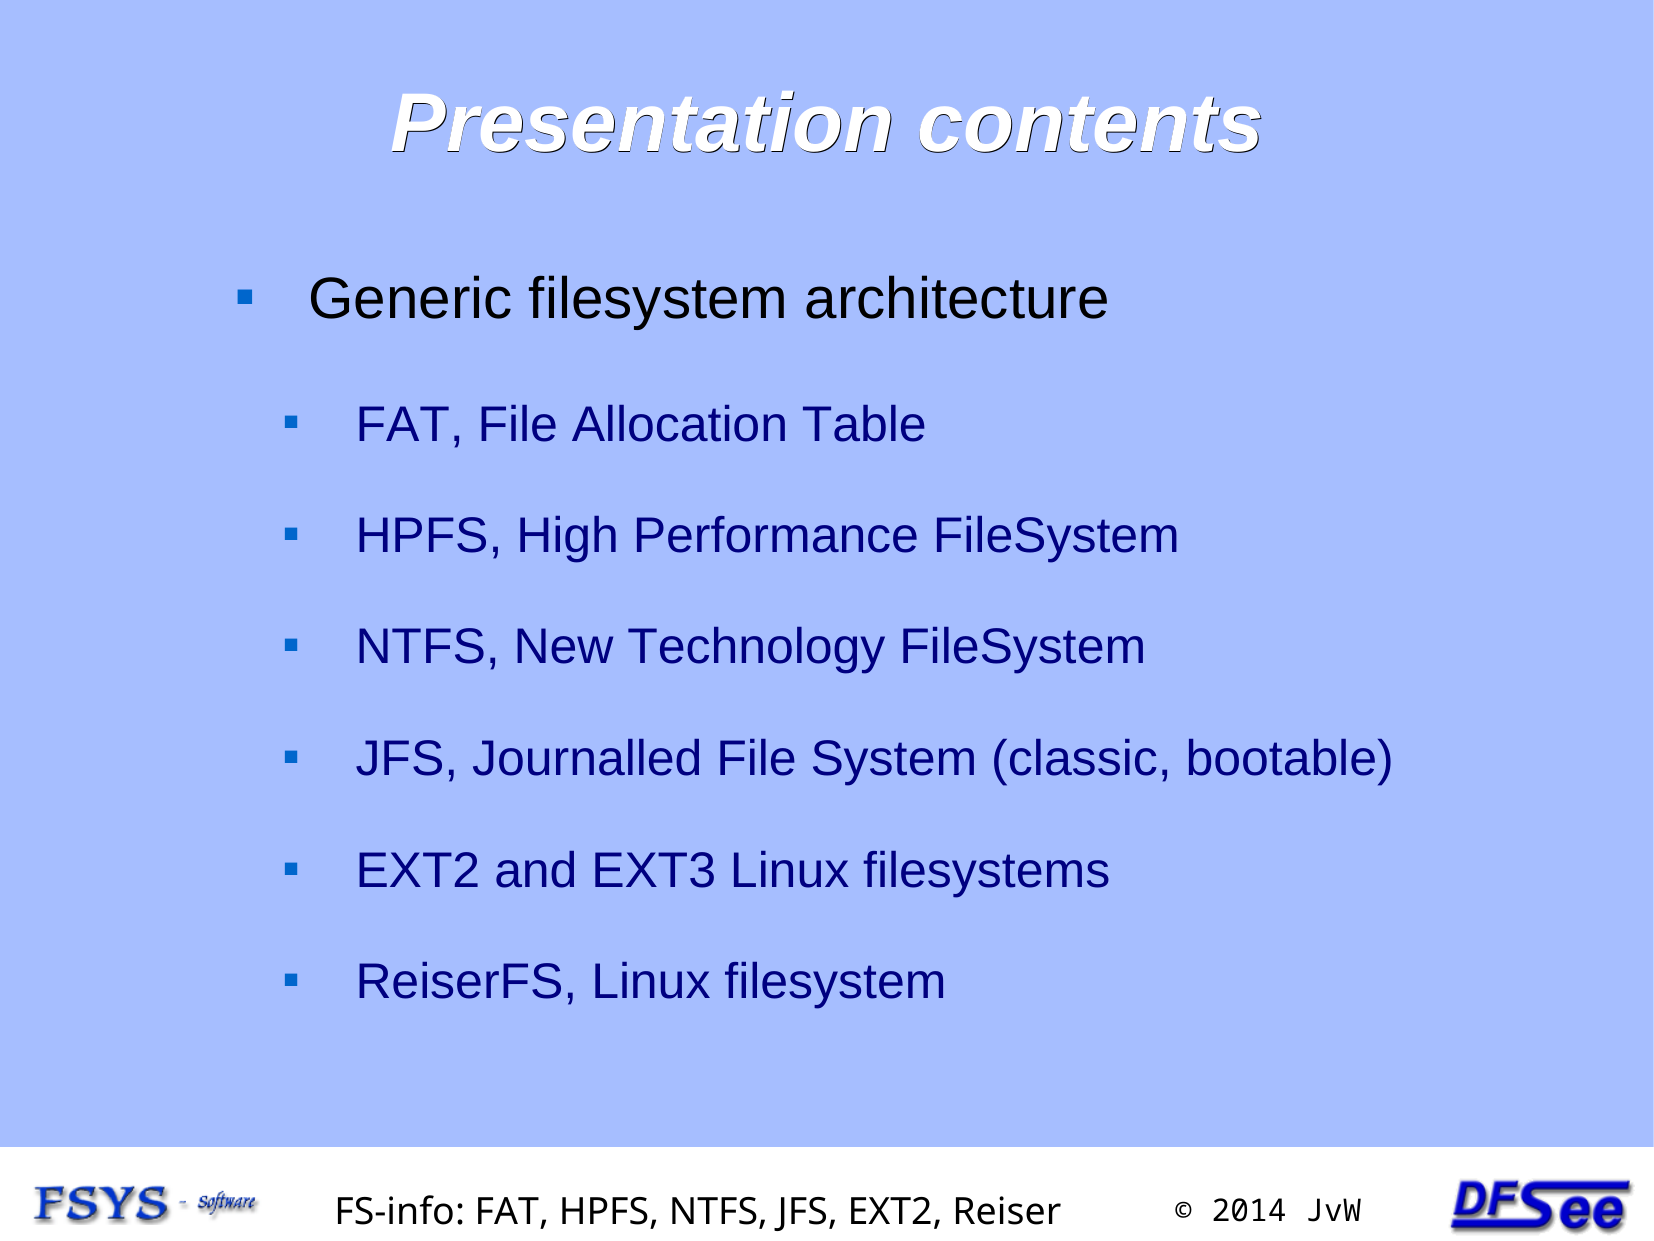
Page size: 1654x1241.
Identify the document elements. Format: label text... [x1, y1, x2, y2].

picture [1446, 1177, 1635, 1241]
picture [29, 1181, 265, 1225]
list Generic filesystem architecture FAT, File Allocation Table HPFS, High Performance FileSystem NTFS, New Technology FileSystem JFS, Journalled File System (classic, bootable) EXT2 and EXT3 Linux filesystems ReiserFS, Linux filesystem [178, 265, 1570, 1147]
title Presentation contents [121, 19, 1534, 227]
